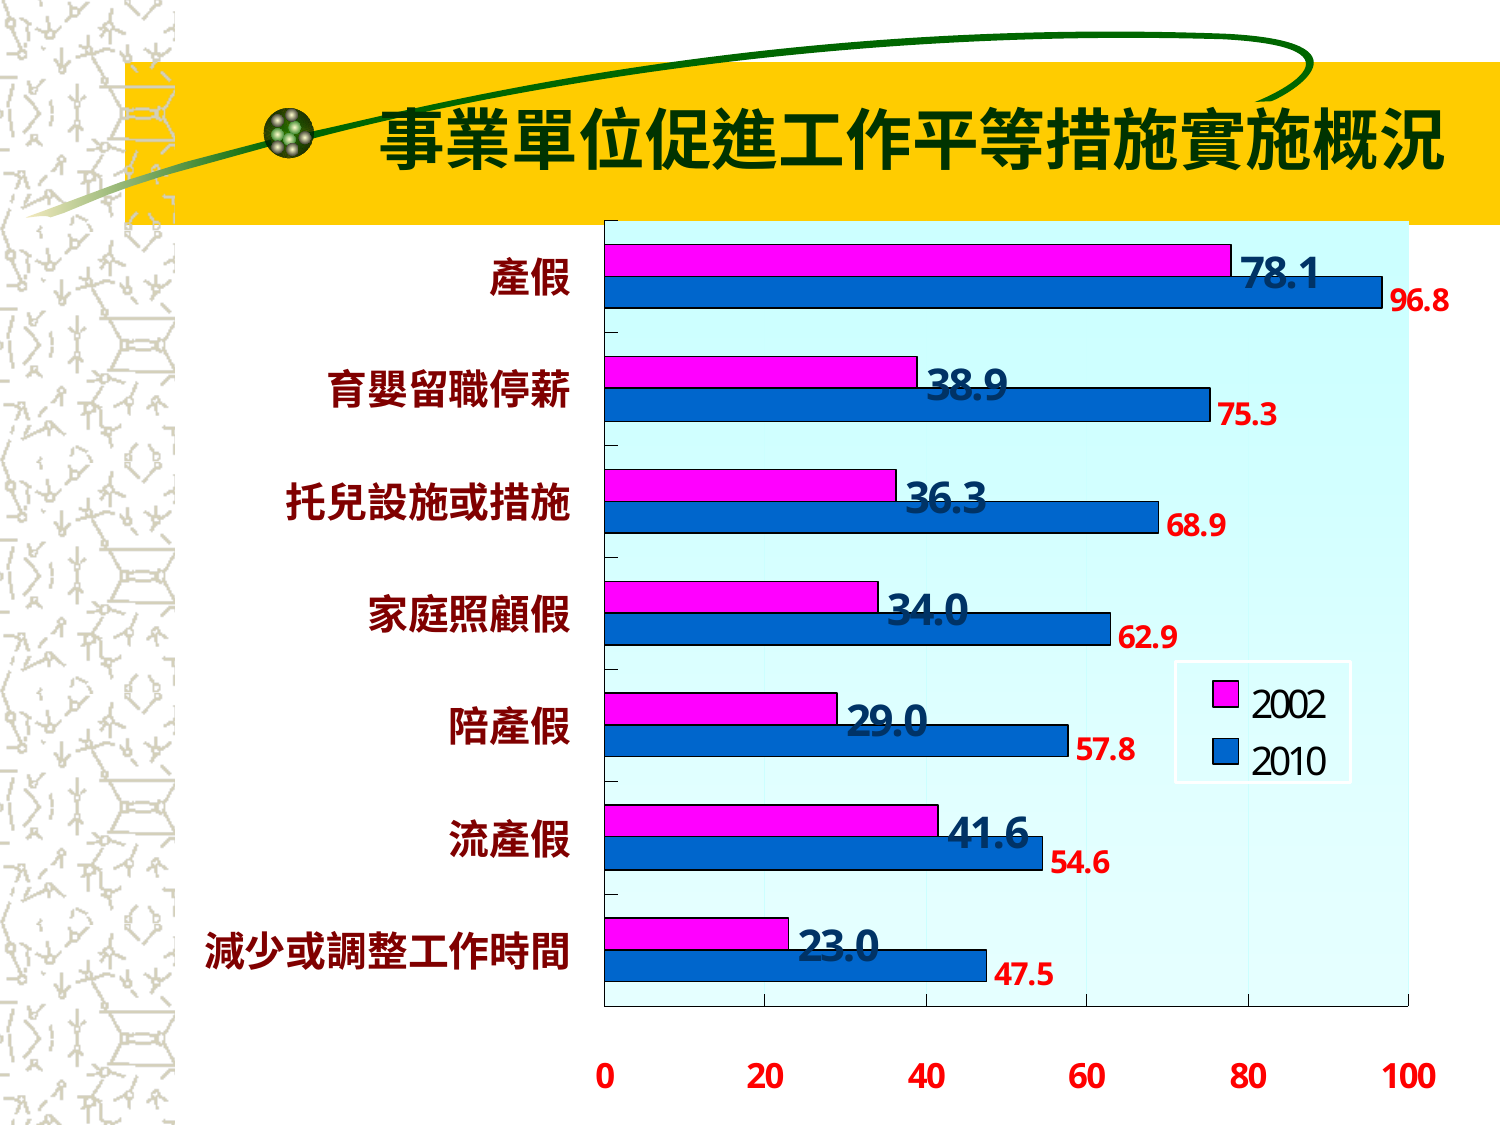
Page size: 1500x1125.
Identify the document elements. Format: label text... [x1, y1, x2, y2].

chart [171, 196, 1469, 1125]
text_box 事業單位促進工作平等措施實施概況 [324, 90, 1500, 205]
